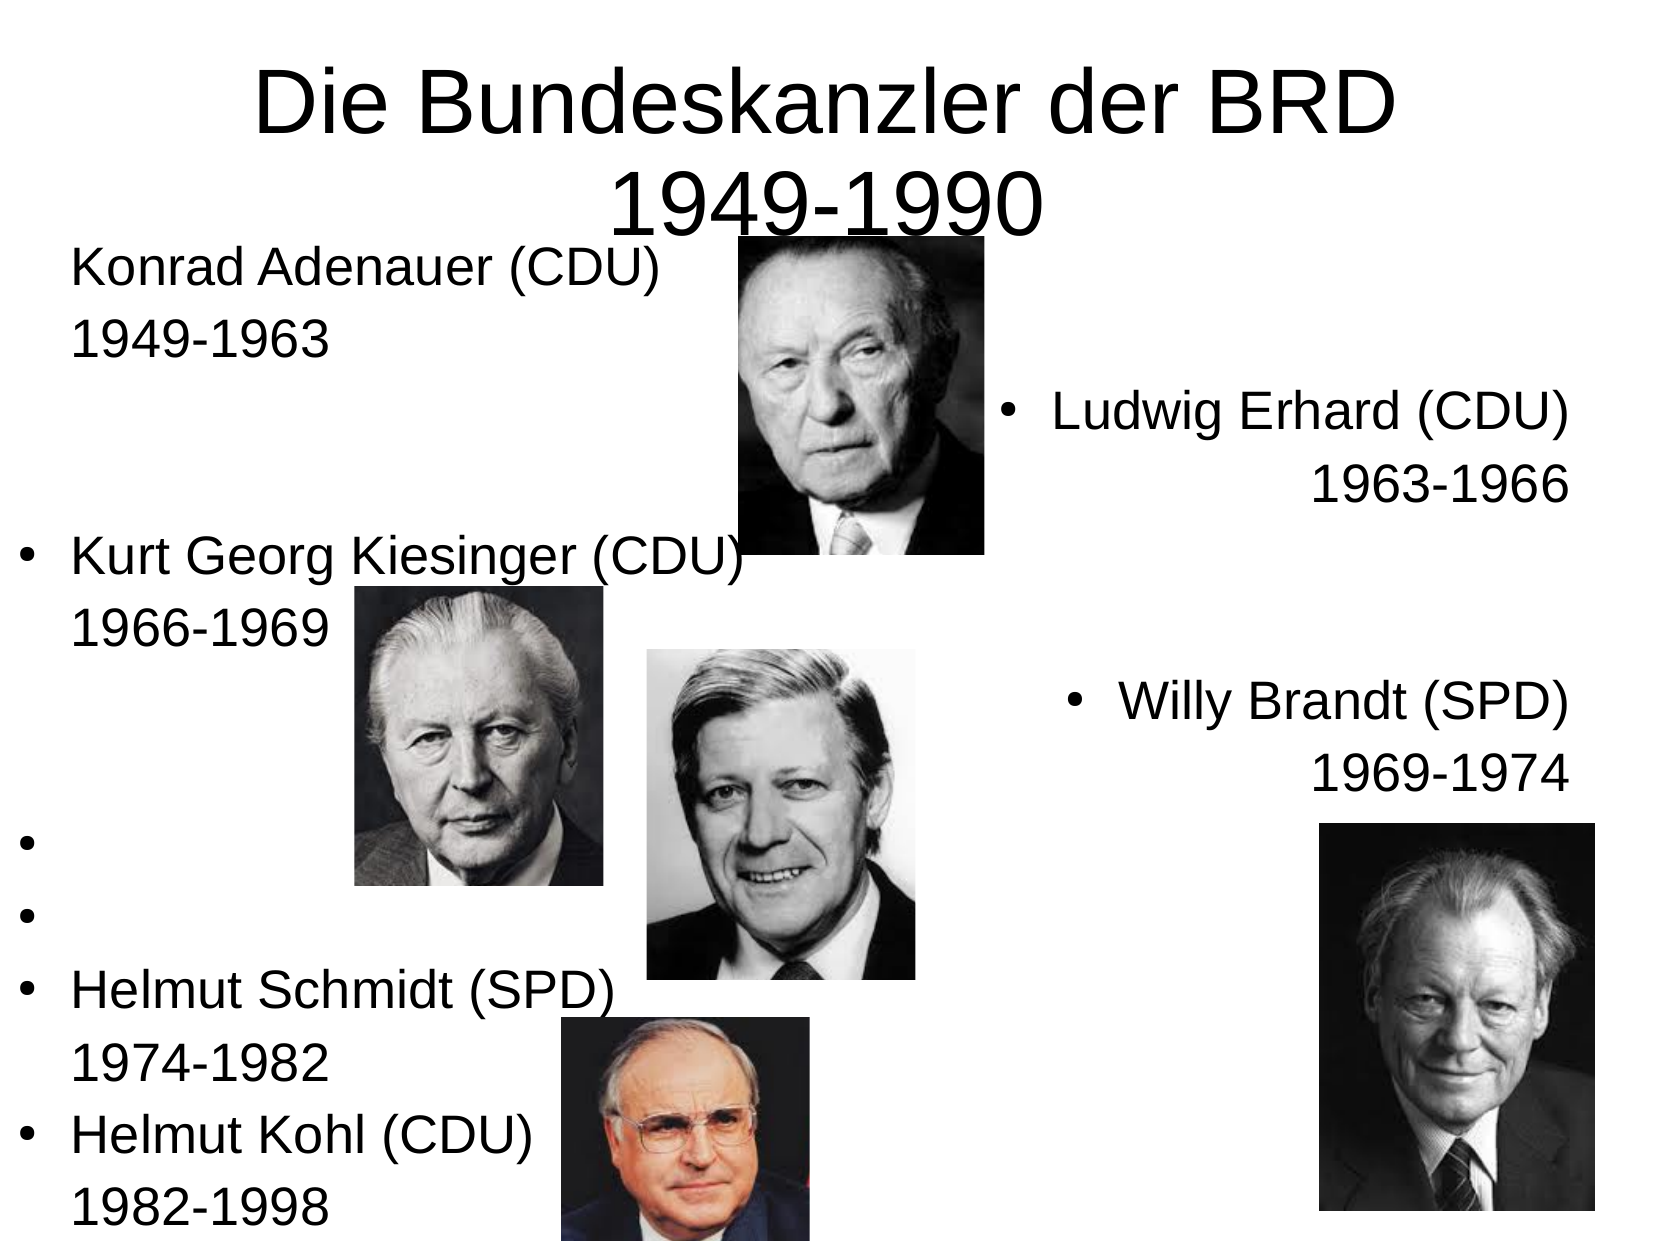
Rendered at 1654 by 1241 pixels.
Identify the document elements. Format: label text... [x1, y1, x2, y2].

picture [738, 236, 985, 555]
picture [646, 649, 916, 980]
picture [561, 1017, 810, 1241]
picture [354, 586, 604, 886]
list Konrad Adenauer (CDU) 1949-1963 Ludwig Erhard (CDU) 1963-1966 Kurt Georg Kiesinger (CDU) 1966-1969 Willy Brandt (SPD) 1969-1974 Helmut Schmidt (SPD) 1974-1982 Helmut Kohl (CDU) 1982-1998 [0, 236, 1571, 1238]
picture [1319, 823, 1595, 1211]
title Die Bundeskanzler der BRD 1949-1990 [82, 49, 1571, 236]
